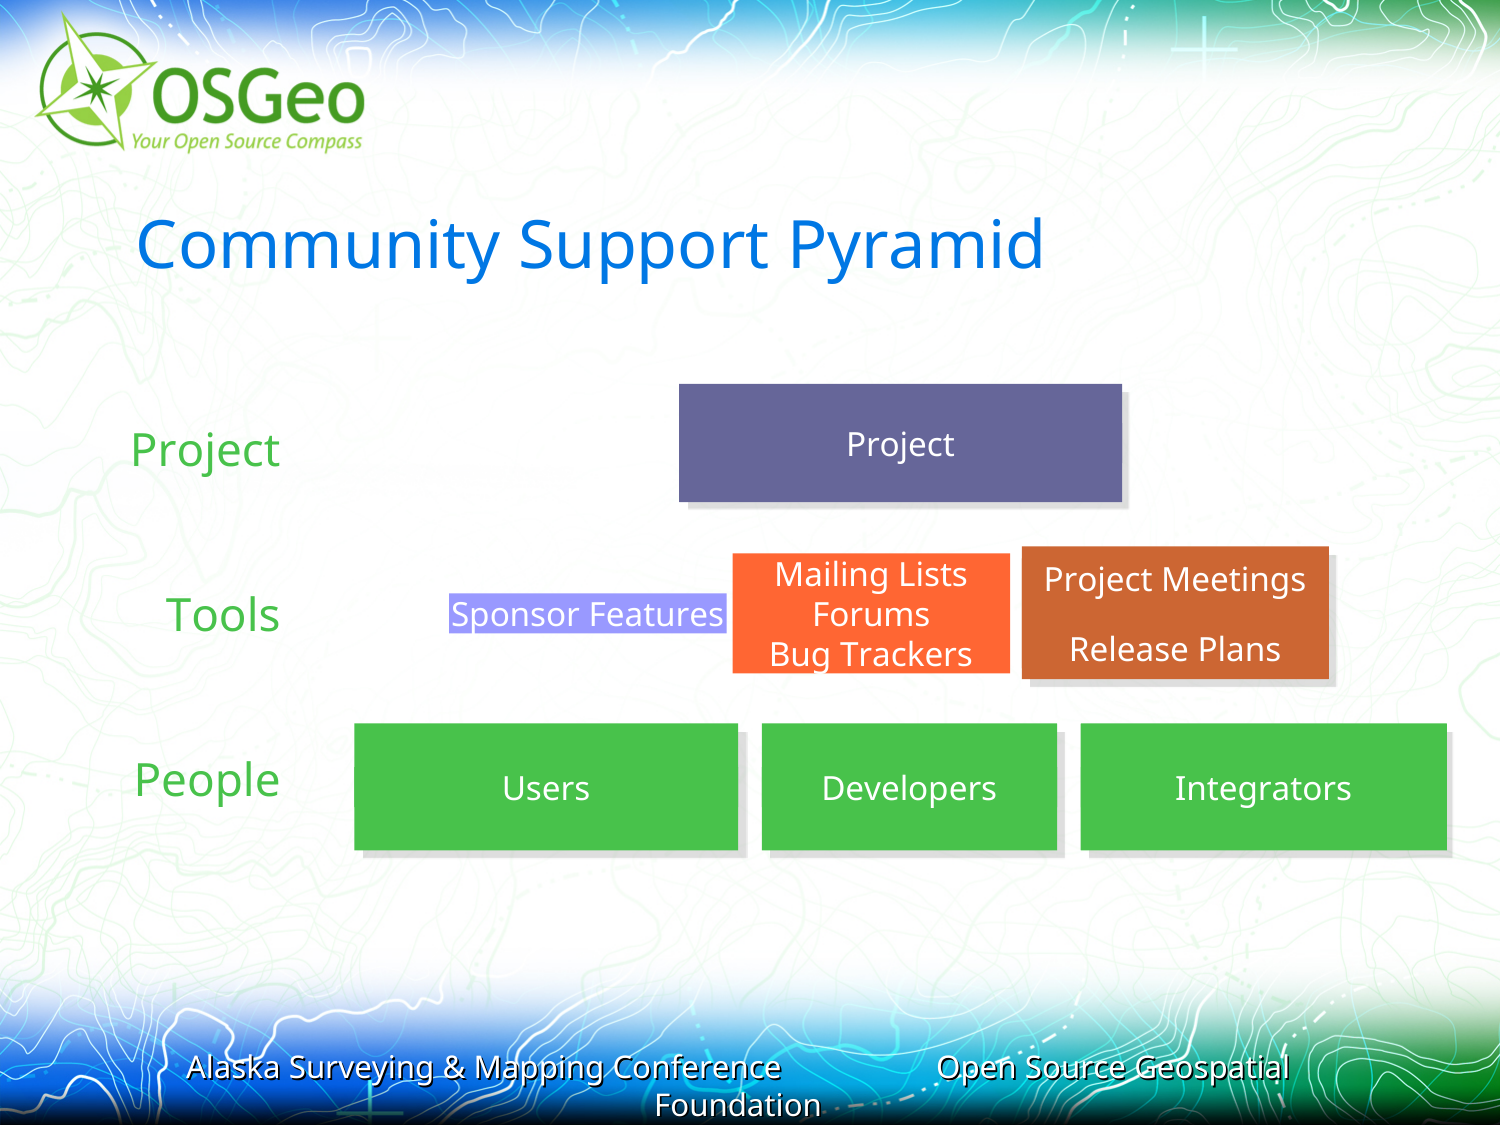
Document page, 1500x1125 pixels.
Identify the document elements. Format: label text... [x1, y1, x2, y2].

text_box [1080, 808, 1447, 851]
text_box Project [679, 423, 1123, 464]
picture [0, 0, 1500, 1125]
text_box Mailing Lists Forums Bug Trackers [732, 553, 1011, 674]
text_box [761, 808, 1058, 851]
text_box [354, 808, 739, 851]
text_box [1021, 546, 1329, 558]
text_box Community Support Pyramid [121, 195, 1270, 291]
text_box Sponsor Features [449, 593, 727, 634]
text_box [1080, 723, 1447, 767]
text_box Integrators [1080, 767, 1447, 808]
text_box Project Meetings Release Plans [1021, 558, 1329, 669]
text_box [354, 723, 739, 767]
text_box Users [354, 767, 739, 808]
text_box [679, 383, 1123, 423]
text_box [761, 723, 1058, 767]
text_box [1021, 669, 1329, 680]
text_box Project Tools People [89, 413, 296, 814]
text_box Developers [761, 767, 1058, 808]
text_box [679, 464, 1123, 503]
